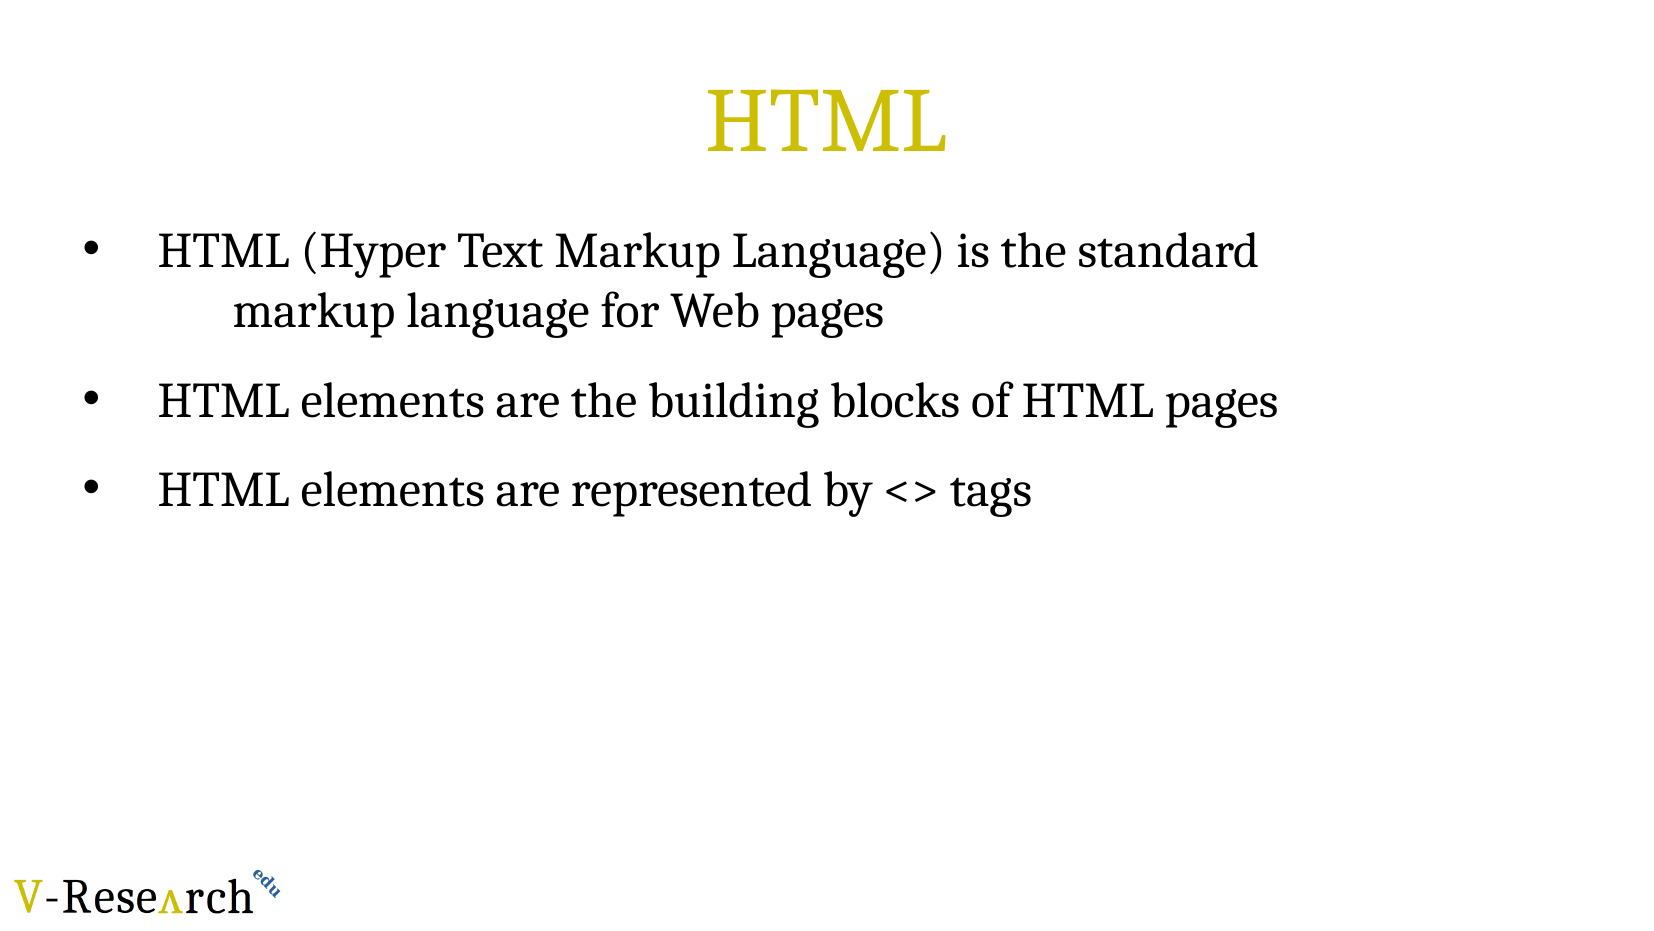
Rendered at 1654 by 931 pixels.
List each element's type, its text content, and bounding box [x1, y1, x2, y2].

picture [11, 876, 255, 916]
title HTML [82, 37, 1571, 193]
text_box edu [222, 847, 333, 931]
list HTML (Hyper Text Markup Language) is the standard markup language for Web pages HTML elements are the building blocks of HTML pages HTML elements are represented by <> tags [82, 217, 1571, 758]
